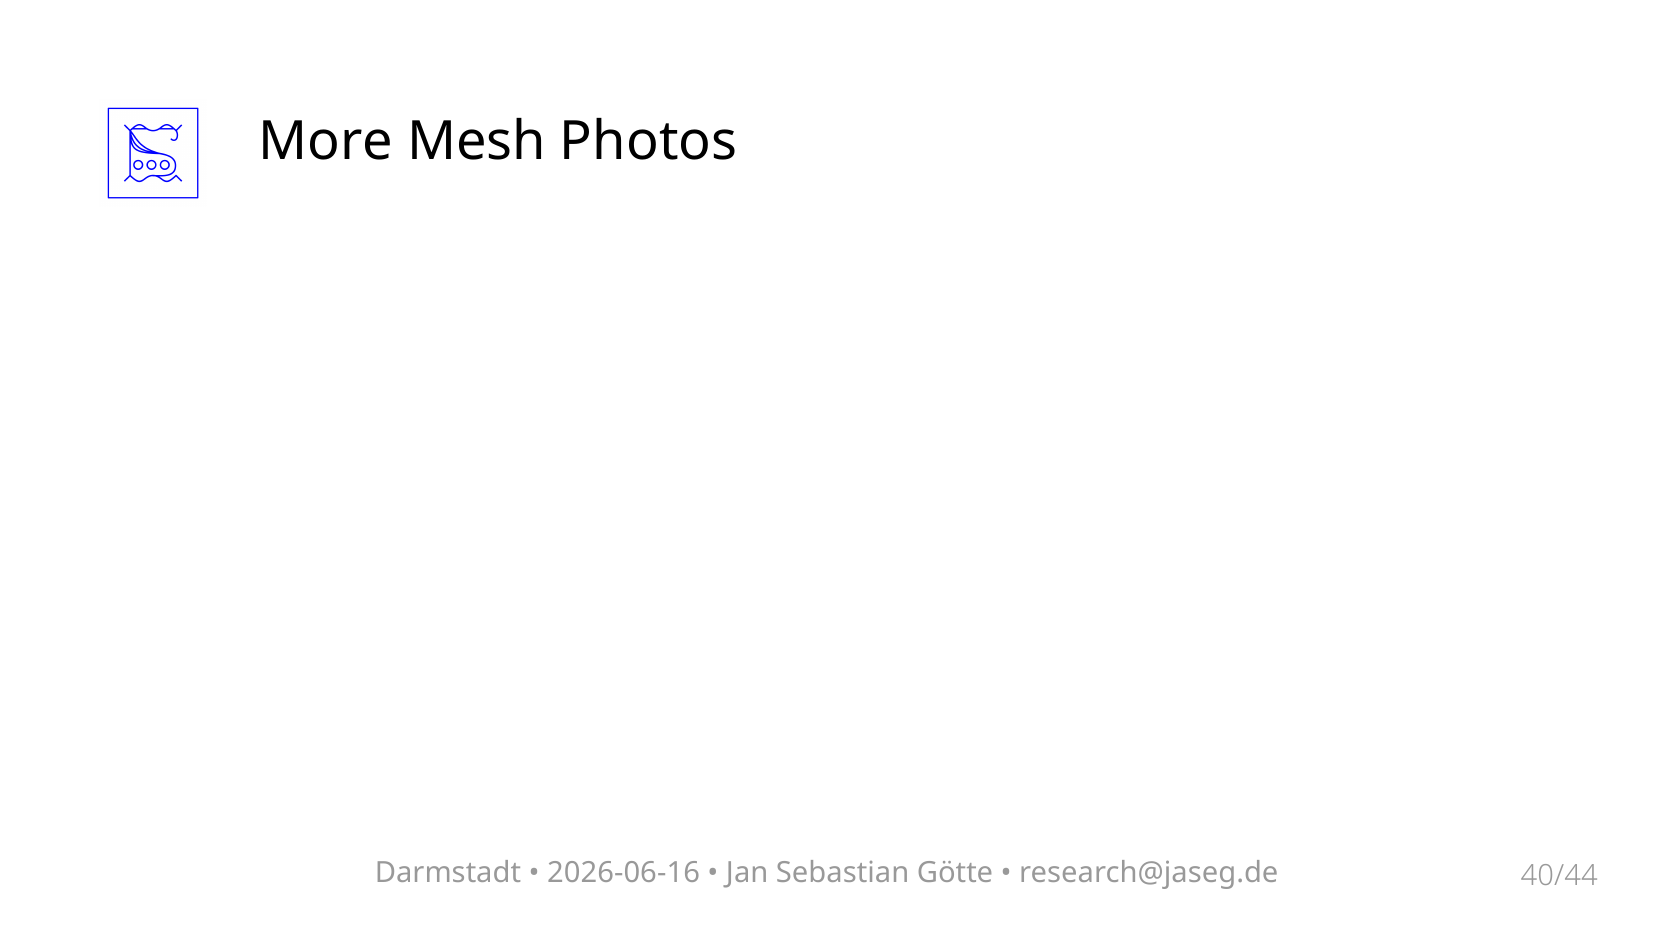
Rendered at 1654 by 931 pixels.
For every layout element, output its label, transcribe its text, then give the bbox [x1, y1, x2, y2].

picture [99, 99, 207, 207]
text_box More Mesh Photos [243, 93, 1543, 213]
